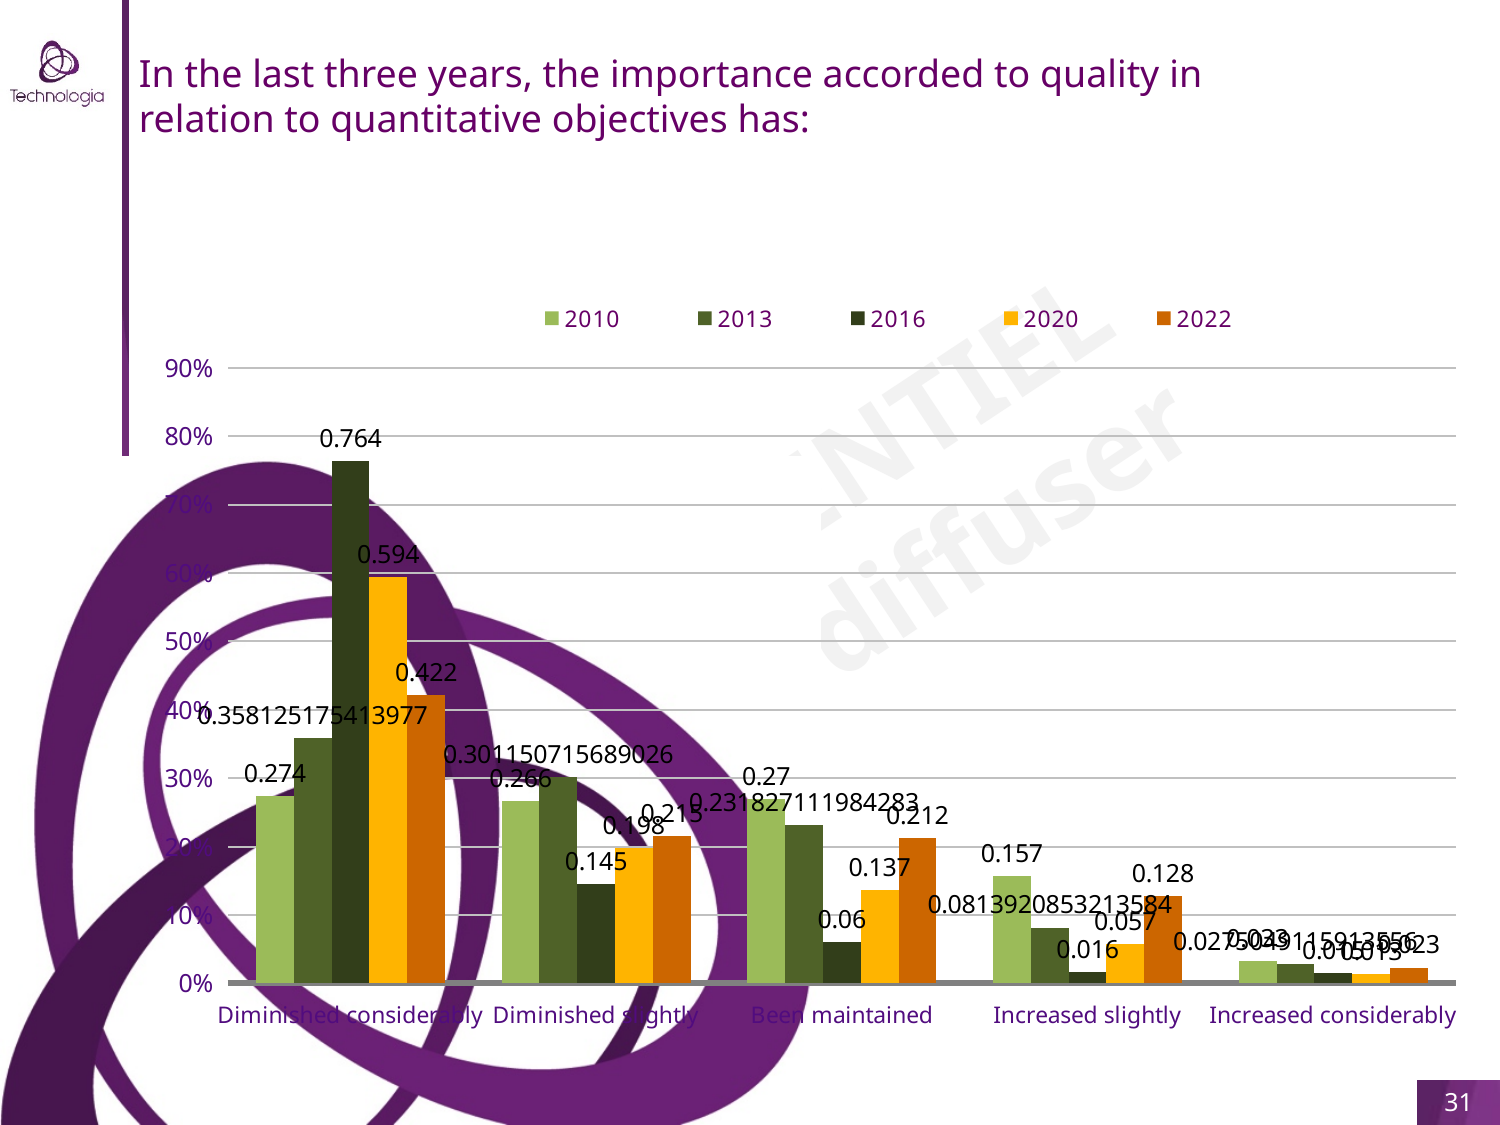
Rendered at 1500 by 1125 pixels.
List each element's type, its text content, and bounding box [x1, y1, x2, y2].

picture [0, 0, 821, 1125]
chart [123, 215, 1460, 1083]
picture [0, 33, 113, 114]
picture [1417, 1080, 1500, 1125]
title In the last three years, the importance accorded to quality in relation to quantitative objectives has: [123, 42, 1282, 185]
